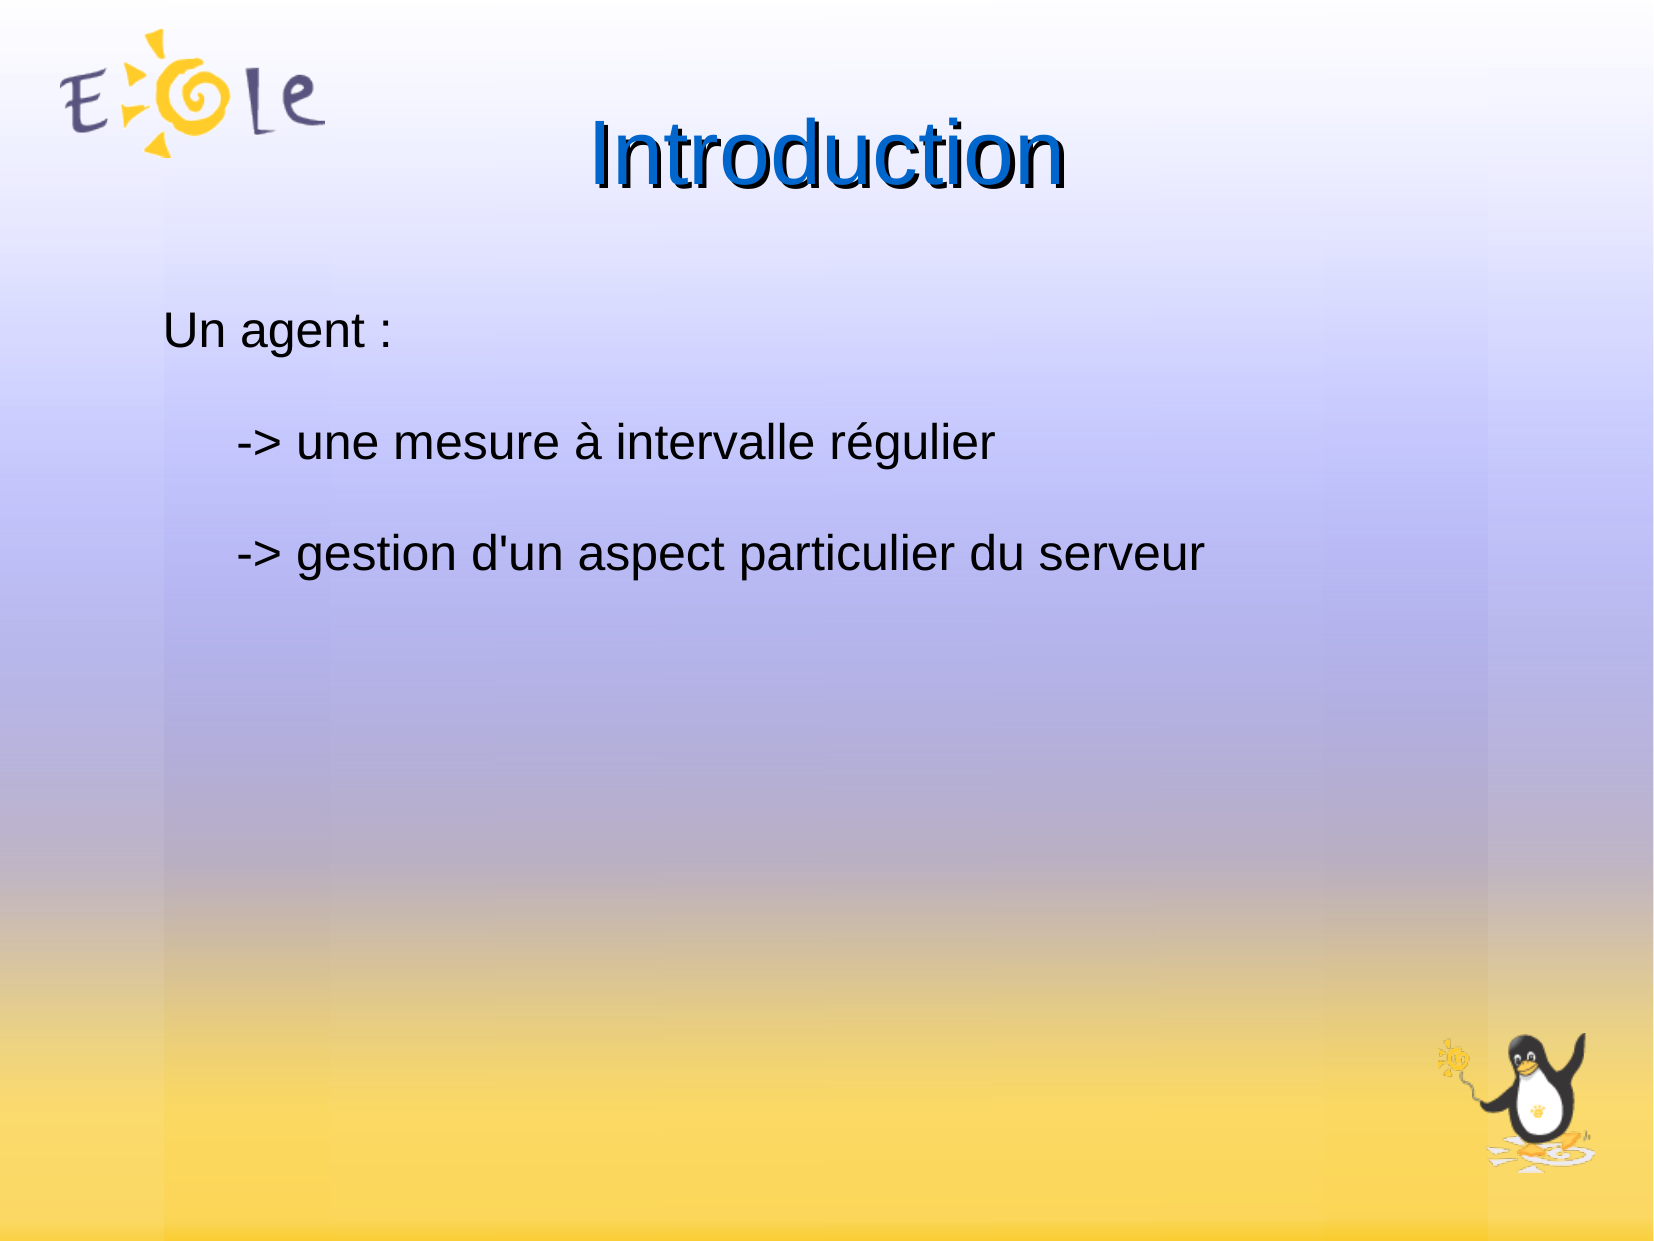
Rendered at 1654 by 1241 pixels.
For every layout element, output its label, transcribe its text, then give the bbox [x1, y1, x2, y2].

title Introduction [82, 49, 1571, 257]
picture [0, 0, 1654, 1241]
text_box Un agent : -> une mesure à intervalle régulier -> gestion d'un aspect particulier du serveur [147, 295, 1536, 975]
